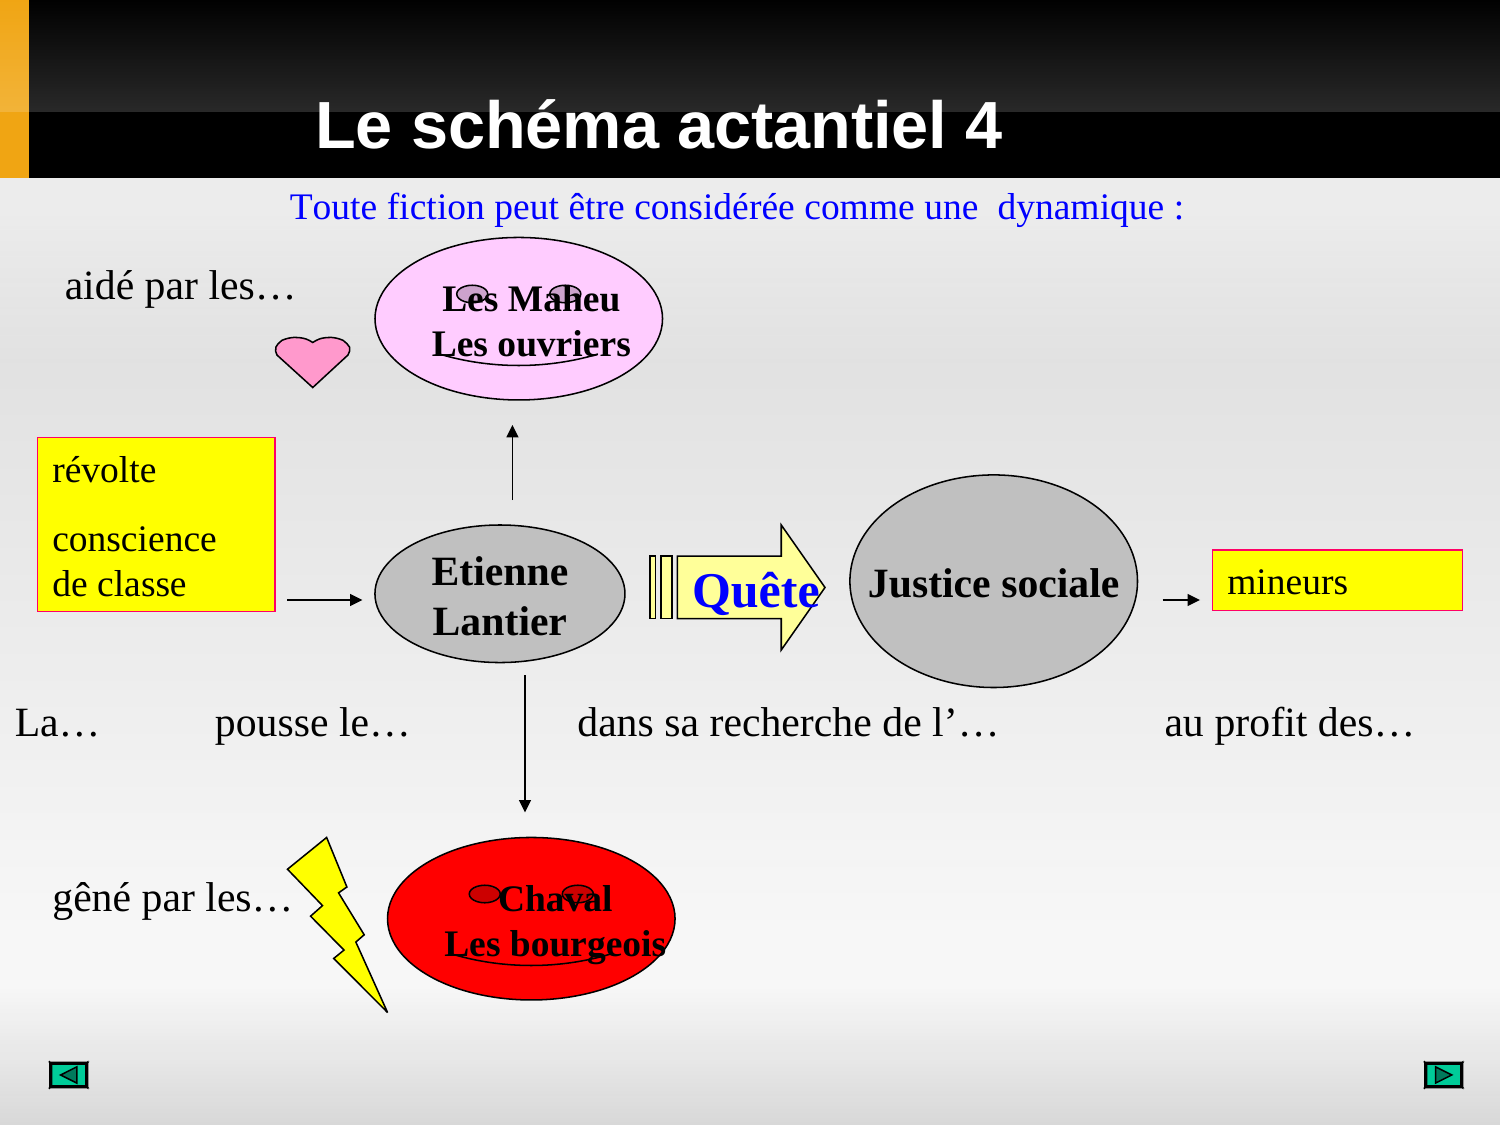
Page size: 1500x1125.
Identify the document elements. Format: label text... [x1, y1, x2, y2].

text_box dans sa recherche de l’… [562, 687, 1138, 754]
text_box mineurs [1212, 549, 1463, 611]
text_box gêné par les… [37, 862, 326, 928]
text_box [51, 1062, 88, 1088]
text_box pousse le… [199, 687, 451, 754]
text_box [275, 337, 350, 388]
title Le schéma actantiel 4 [299, 50, 1175, 174]
text_box Quête [661, 556, 672, 619]
text_box Chaval Les bourgeois [387, 837, 676, 1000]
text_box La… [0, 687, 126, 754]
text_box Etienne Lantier [374, 525, 625, 663]
text_box [1426, 1062, 1463, 1088]
text_box Les Maheu Les ouvriers [375, 237, 663, 400]
text_box aidé par les… [50, 249, 326, 316]
text_box Quête [677, 524, 826, 651]
text_box Quête [650, 556, 655, 619]
text_box Justice sociale [849, 474, 1138, 687]
text_box au profit des… [1149, 687, 1438, 754]
picture [0, 0, 1500, 1125]
text_box révolte conscience de classe [37, 437, 276, 612]
text_box [296, 837, 388, 1013]
text_box Toute fiction peut être considérée comme une dynamique : [275, 174, 1226, 236]
